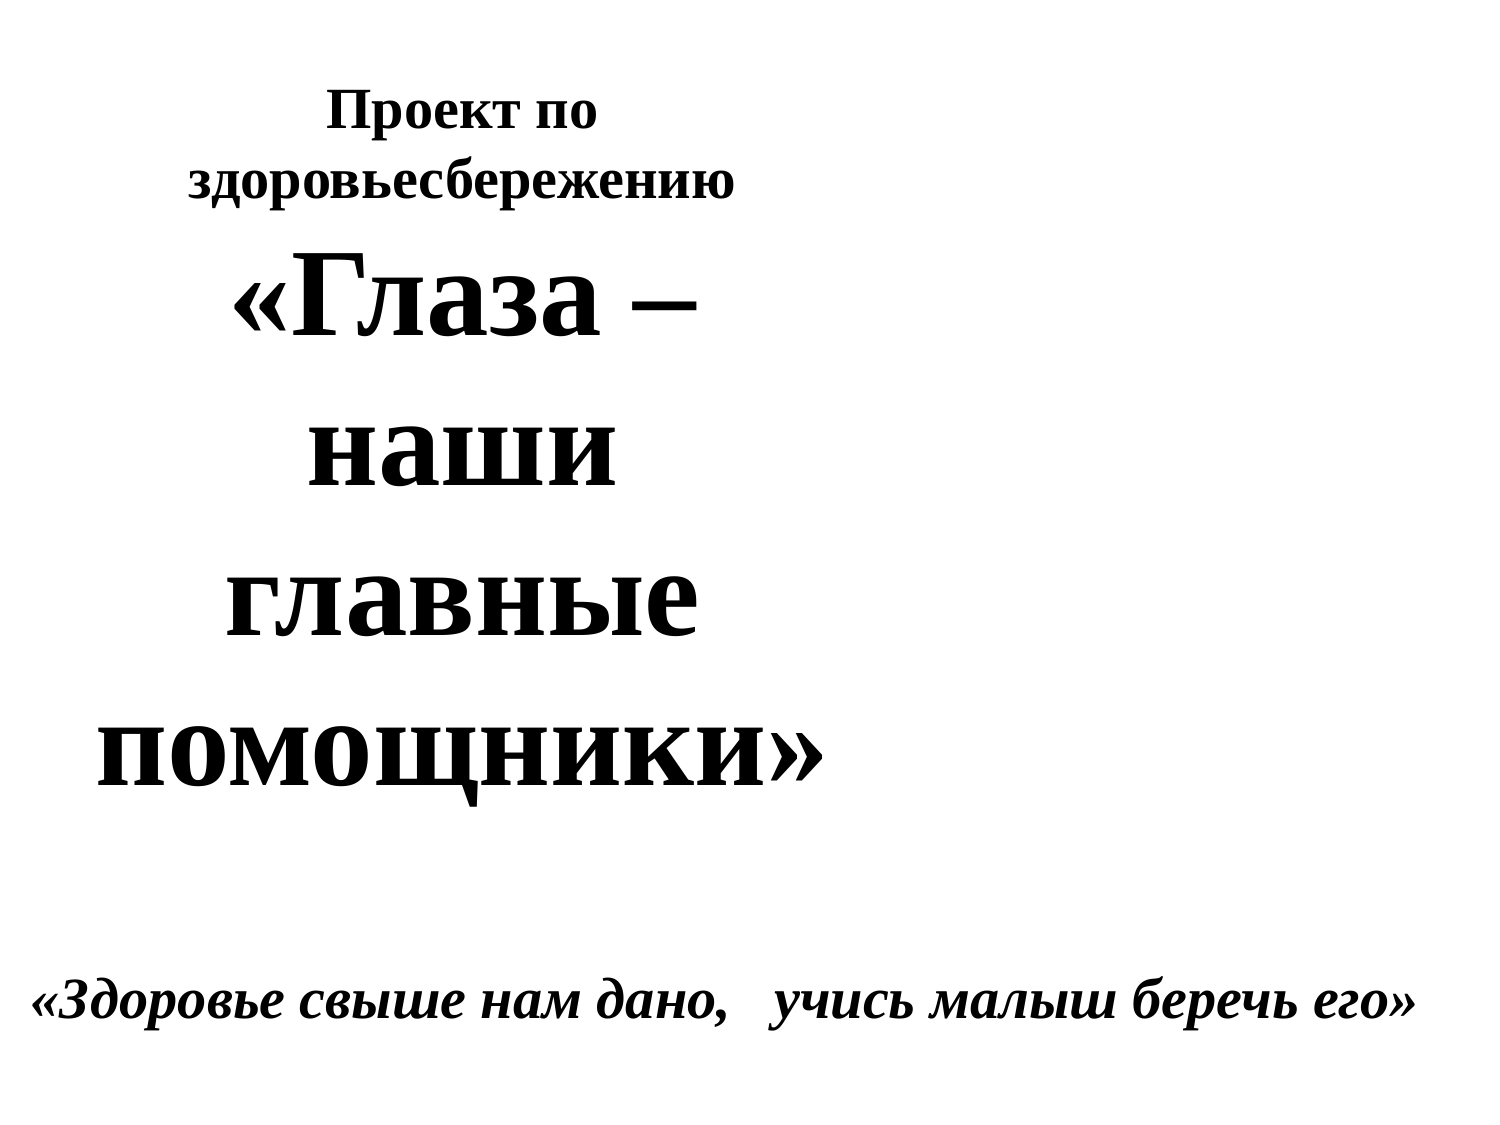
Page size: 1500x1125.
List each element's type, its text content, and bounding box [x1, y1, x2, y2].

text_box Проект по здоровьесбережению «Глаза – наши главные помощники» [62, 62, 863, 812]
text_box «Здоровье свыше нам дано, учись малыш беречь его» [0, 812, 1450, 1038]
